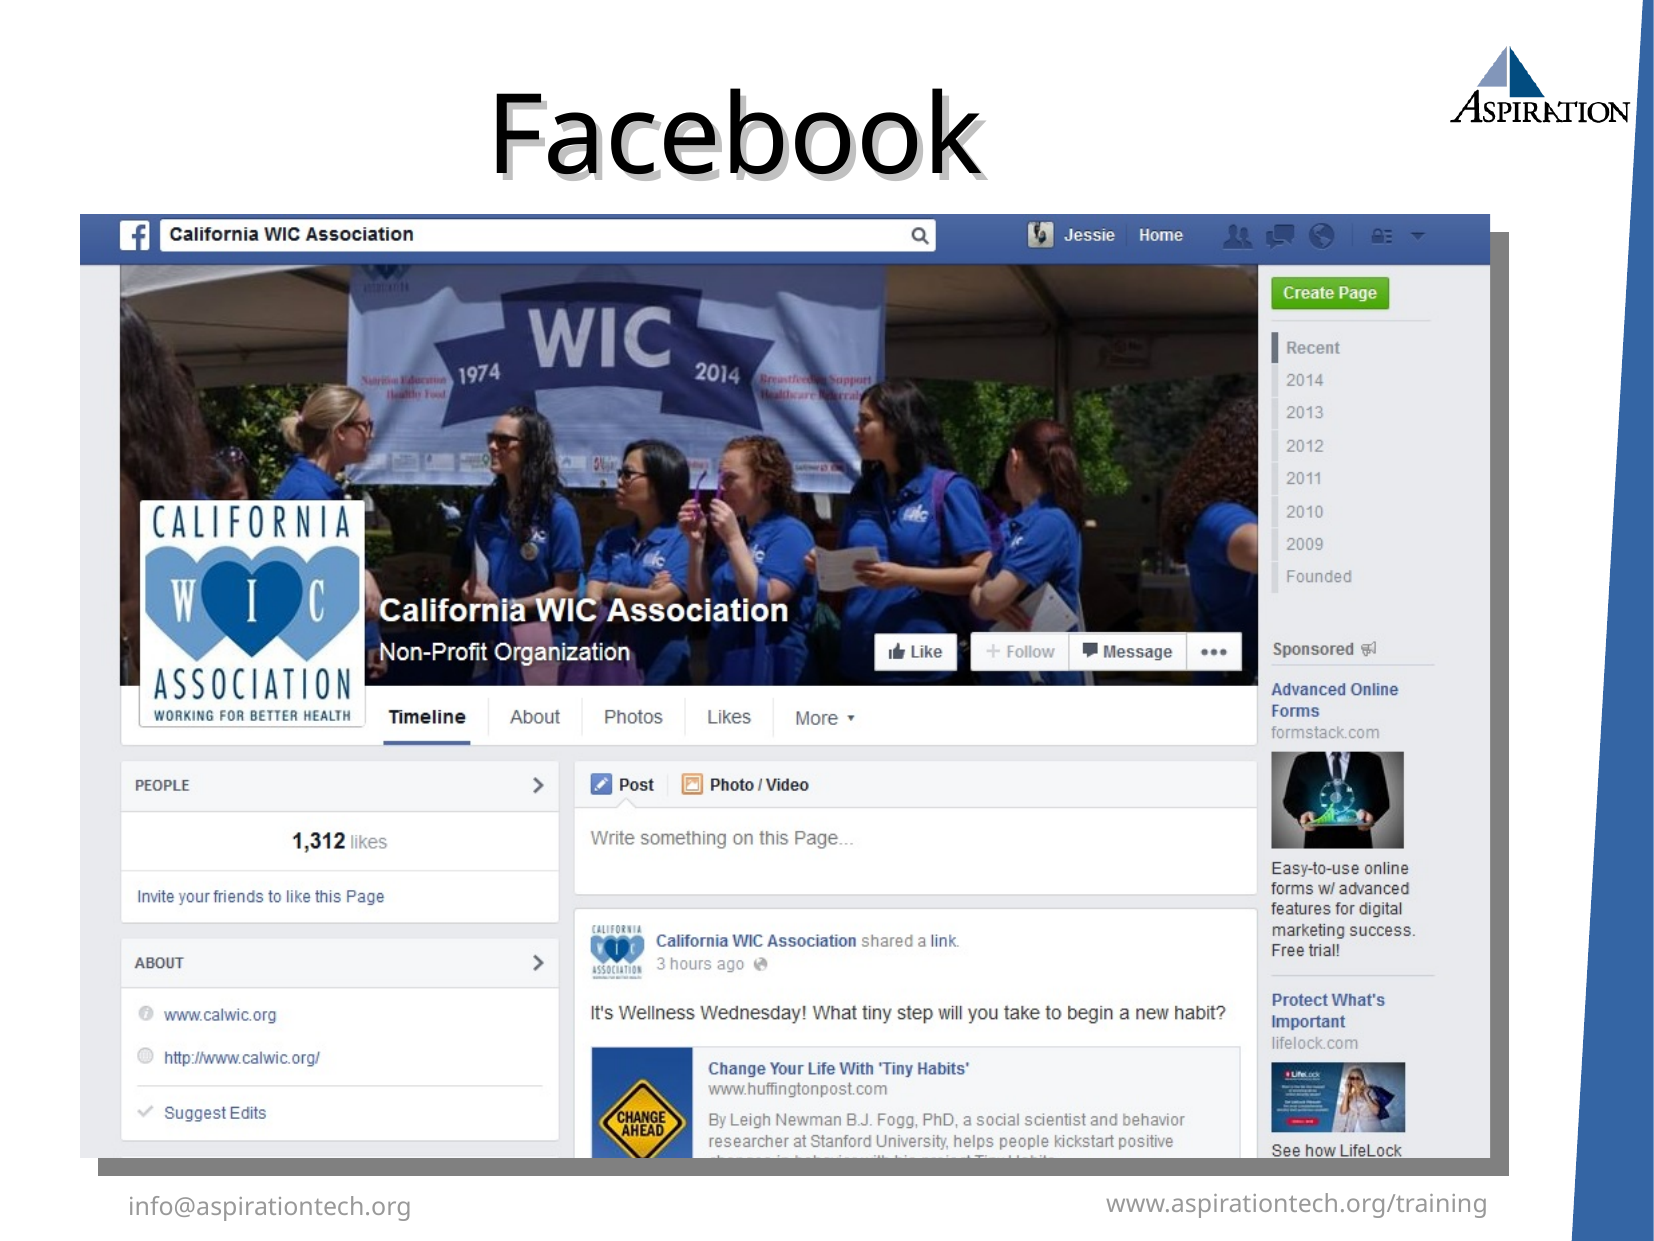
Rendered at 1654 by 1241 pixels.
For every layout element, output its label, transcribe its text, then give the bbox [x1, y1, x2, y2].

picture [1450, 46, 1631, 132]
title Facebook [54, 21, 1415, 227]
picture [80, 214, 1491, 1158]
